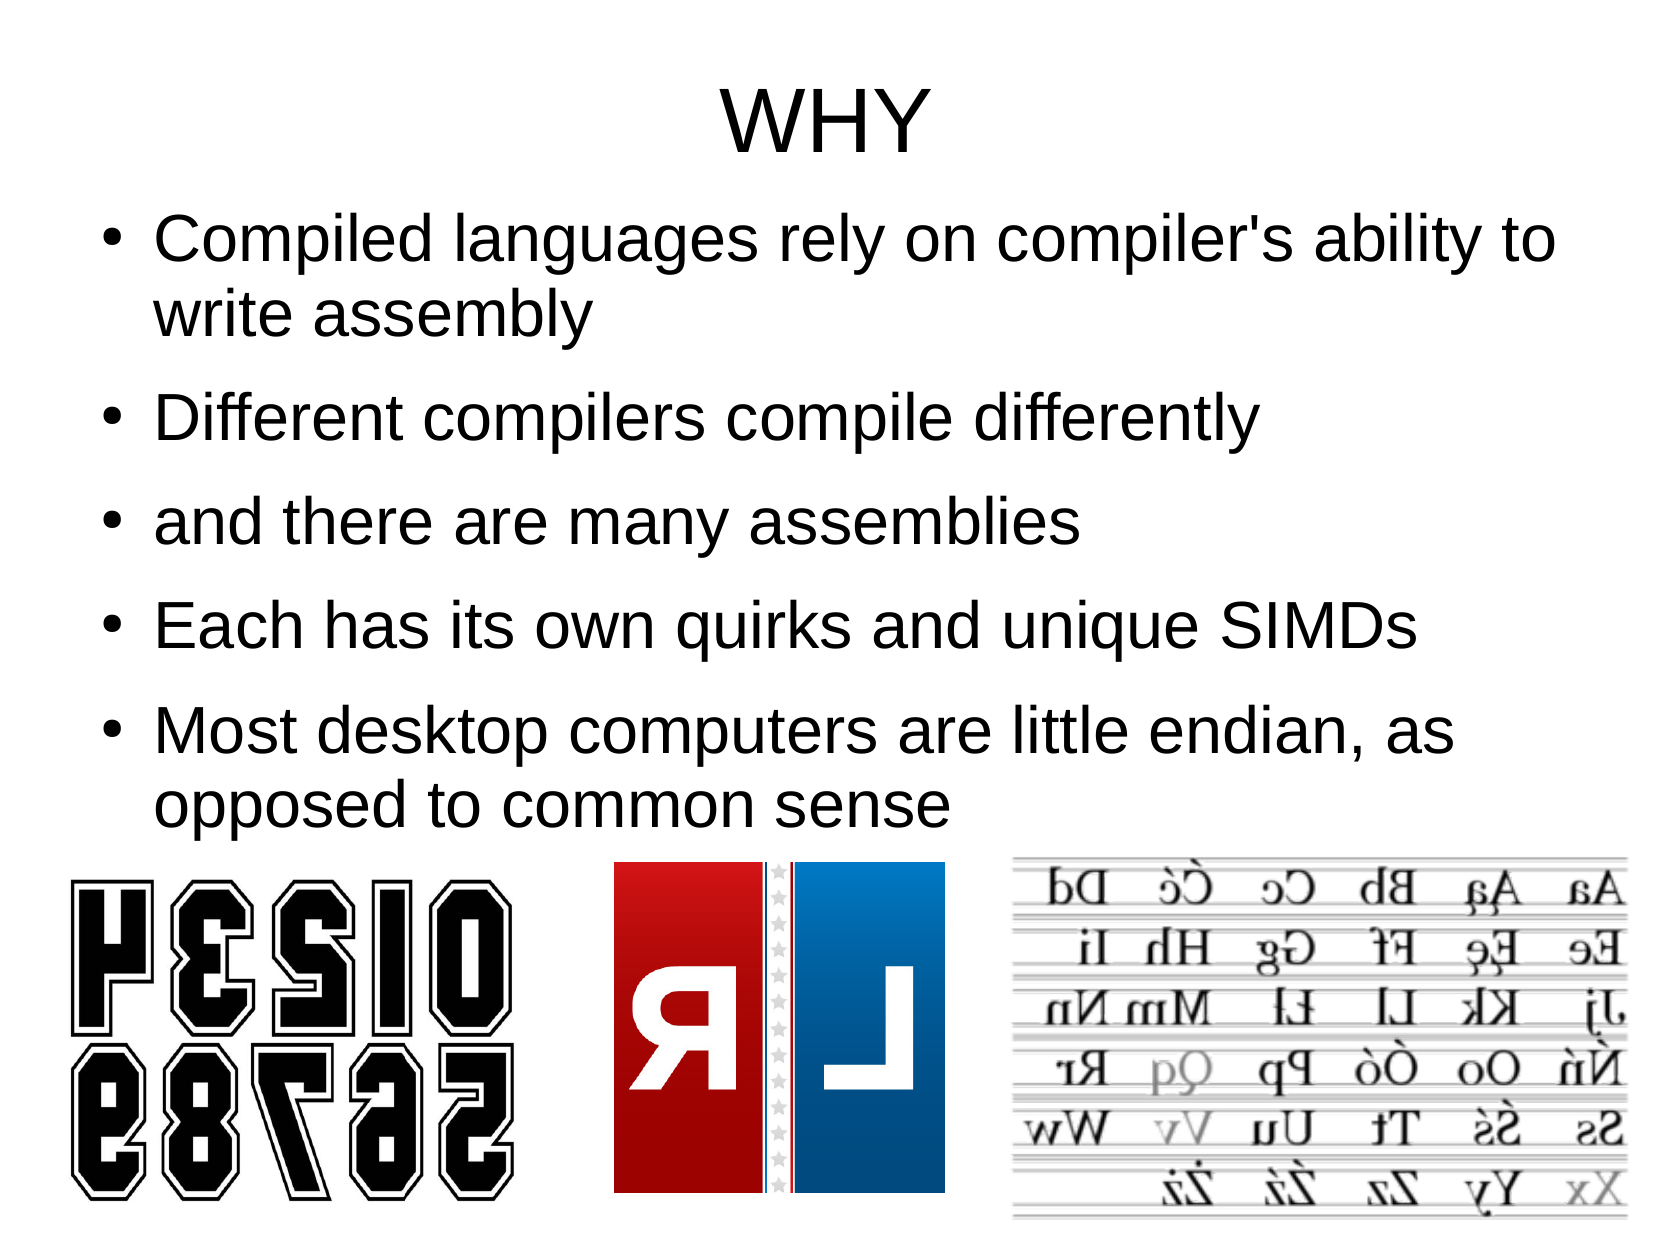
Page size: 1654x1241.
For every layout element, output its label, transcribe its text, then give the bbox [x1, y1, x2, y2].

title WHY [82, 17, 1571, 200]
list Compiled languages rely on compiler's ability to write assembly Different compilers compile differently and there are many assemblies Each has its own quirks and unique SIMDs Most desktop computers are little endian, as opposed to common sense [82, 200, 1571, 921]
picture [614, 862, 945, 1193]
picture [59, 873, 528, 1205]
picture [1007, 850, 1633, 1226]
